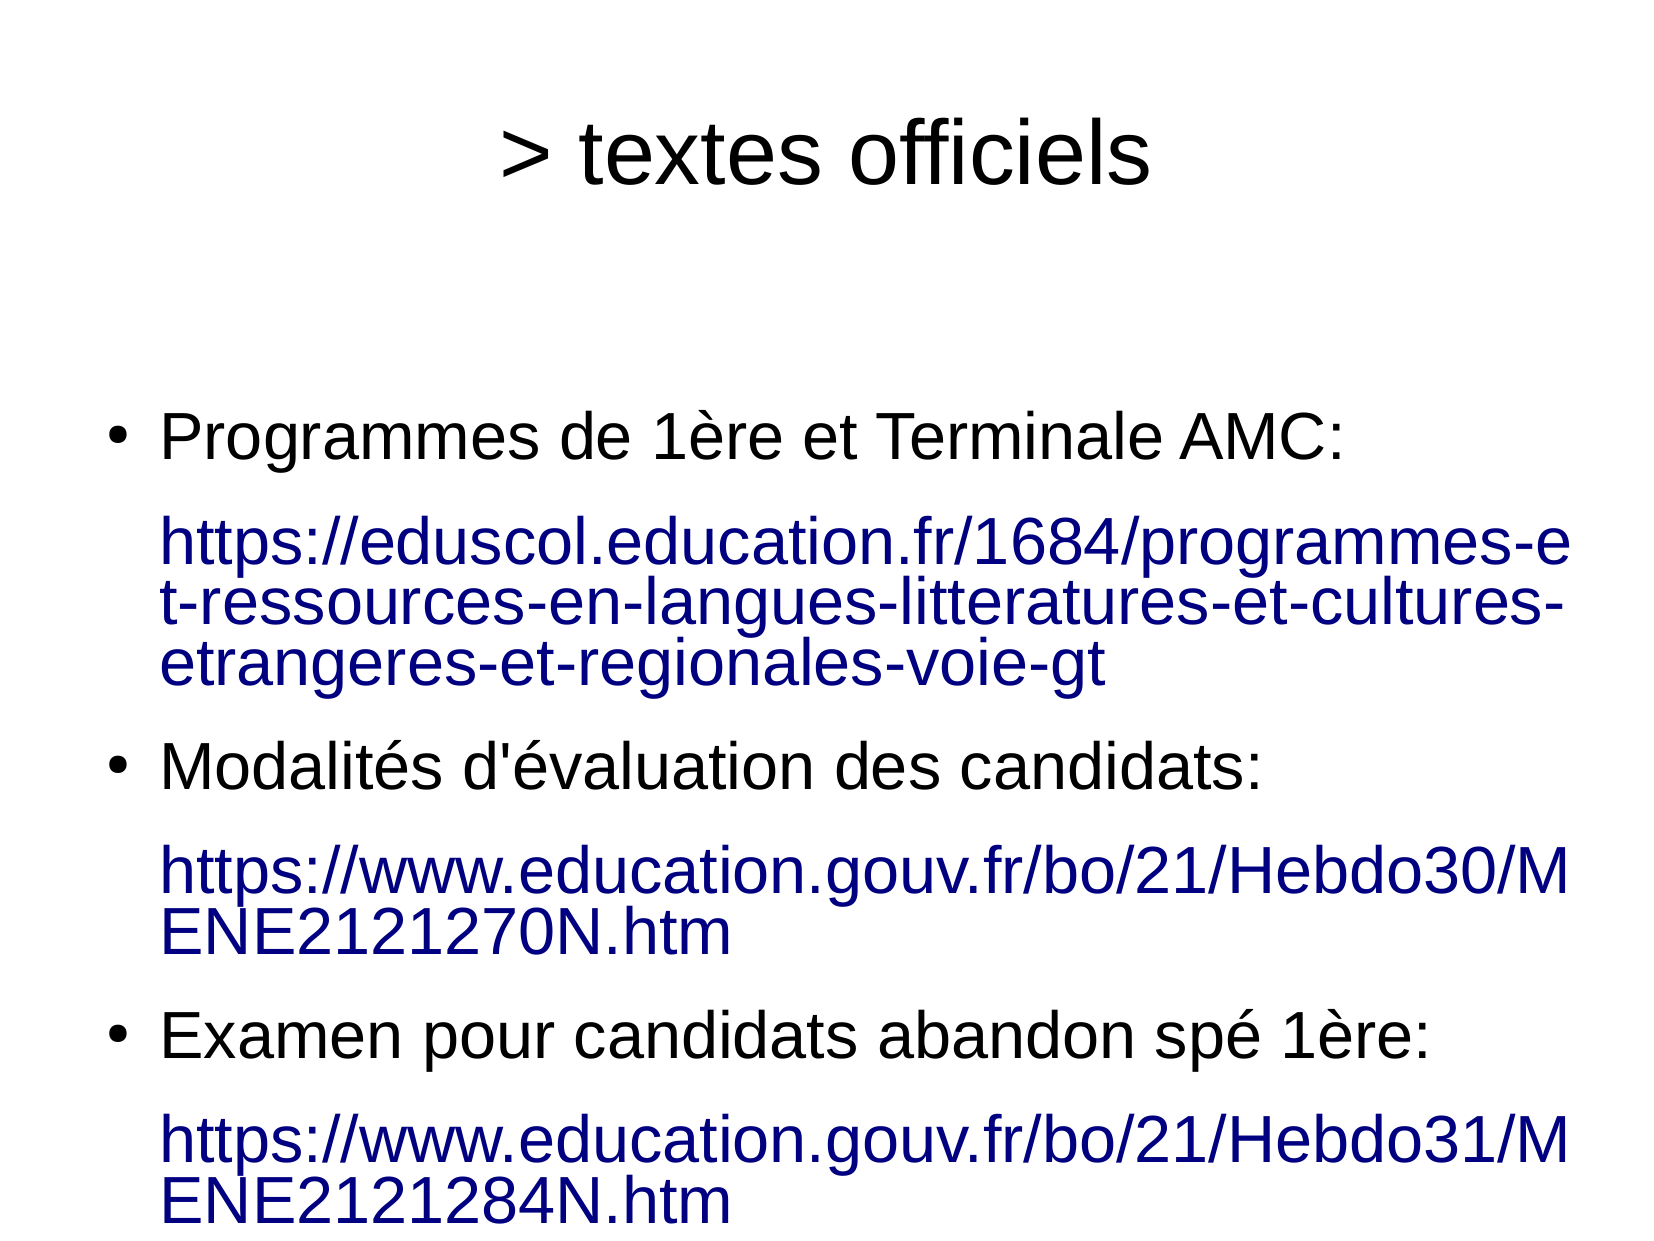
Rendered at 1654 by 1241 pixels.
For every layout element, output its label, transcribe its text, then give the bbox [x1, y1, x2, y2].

list Programmes de 1ère et Terminale AMC: https://eduscol.education.fr/1684/programmes-et-ressources-en-langues-litteratures-et-cultures-etrangeres-et-regionales-voie-gt Modalités d'évaluation des candidats: https://www.education.gouv.fr/bo/21/Hebdo30/MENE2121270N.htm Examen pour candidats abandon spé 1ère: https://www.education.gouv.fr/bo/21/Hebdo31/MENE2121284N.htm [88, 295, 1577, 1114]
title > textes officiels [82, 49, 1571, 257]
